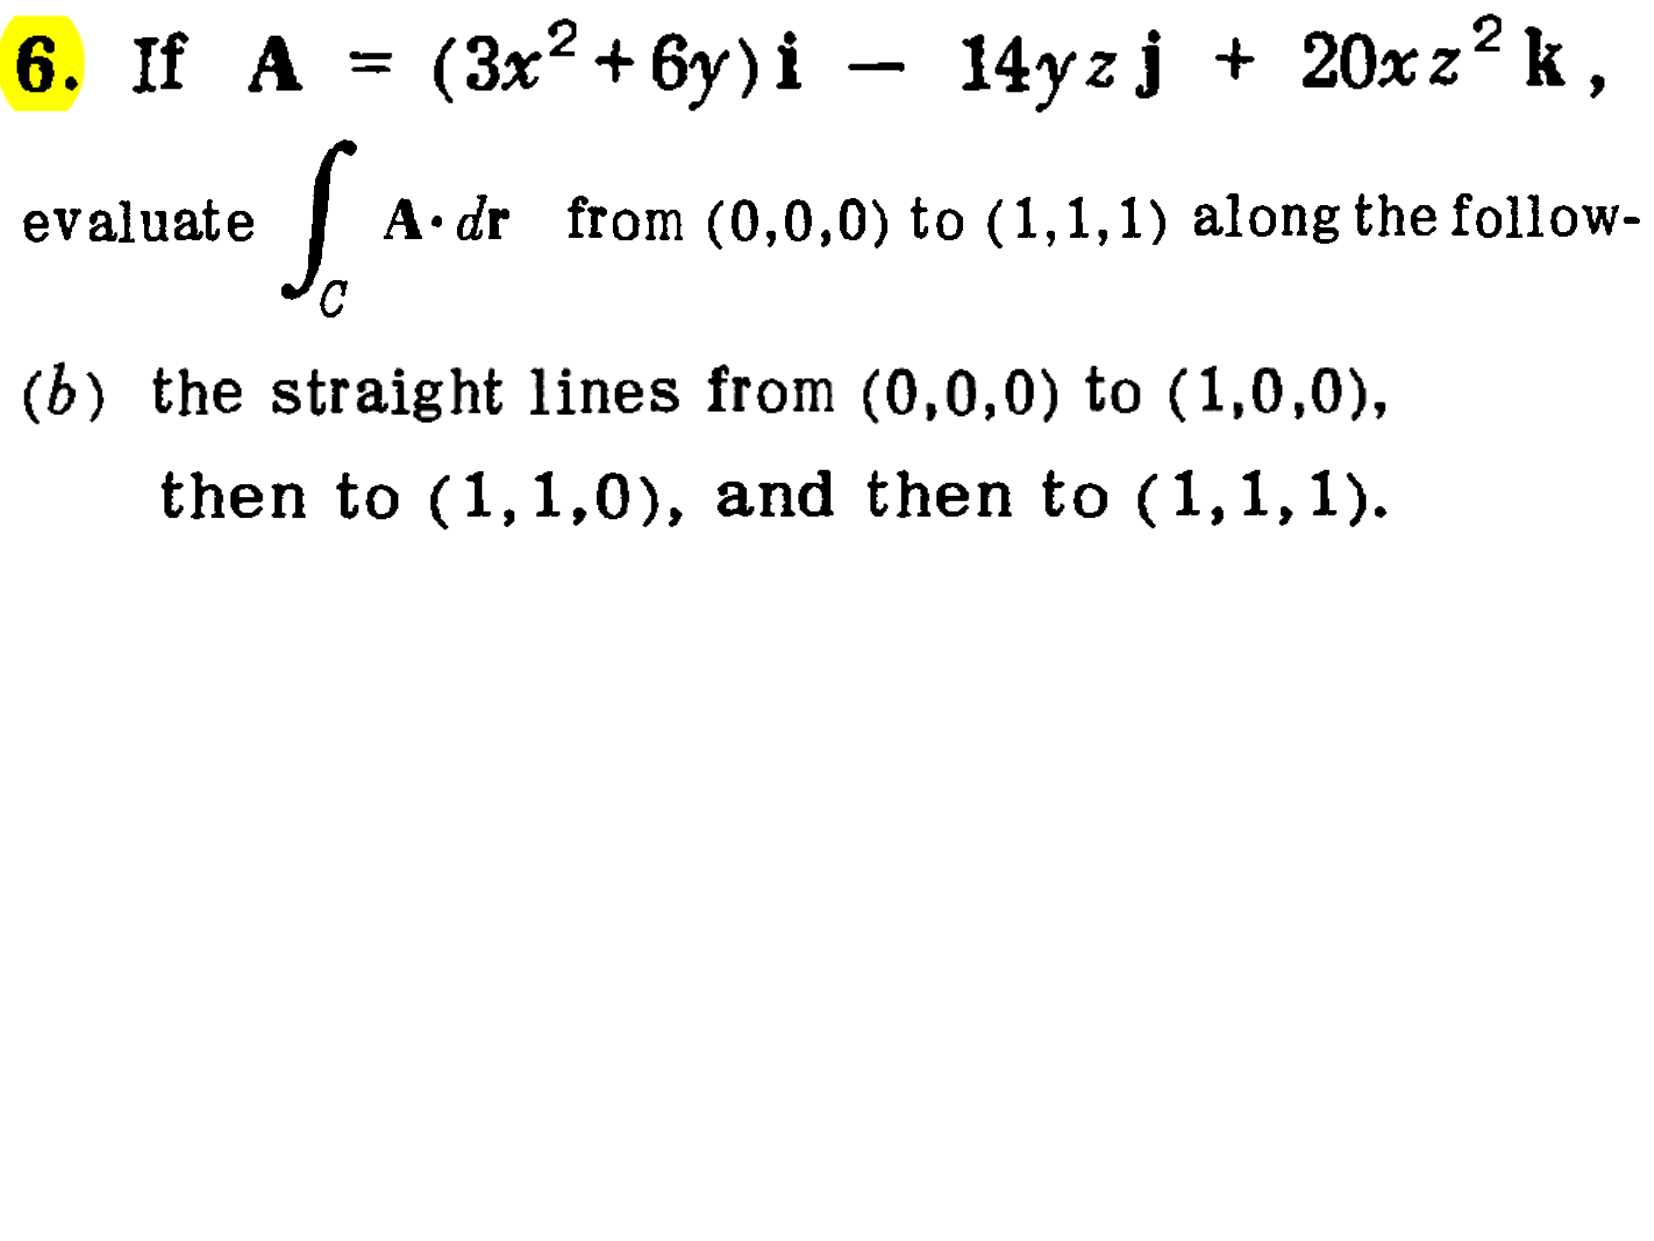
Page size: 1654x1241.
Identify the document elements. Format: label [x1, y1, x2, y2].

picture [0, 0, 1654, 320]
picture [141, 448, 1406, 544]
picture [15, 352, 1406, 438]
